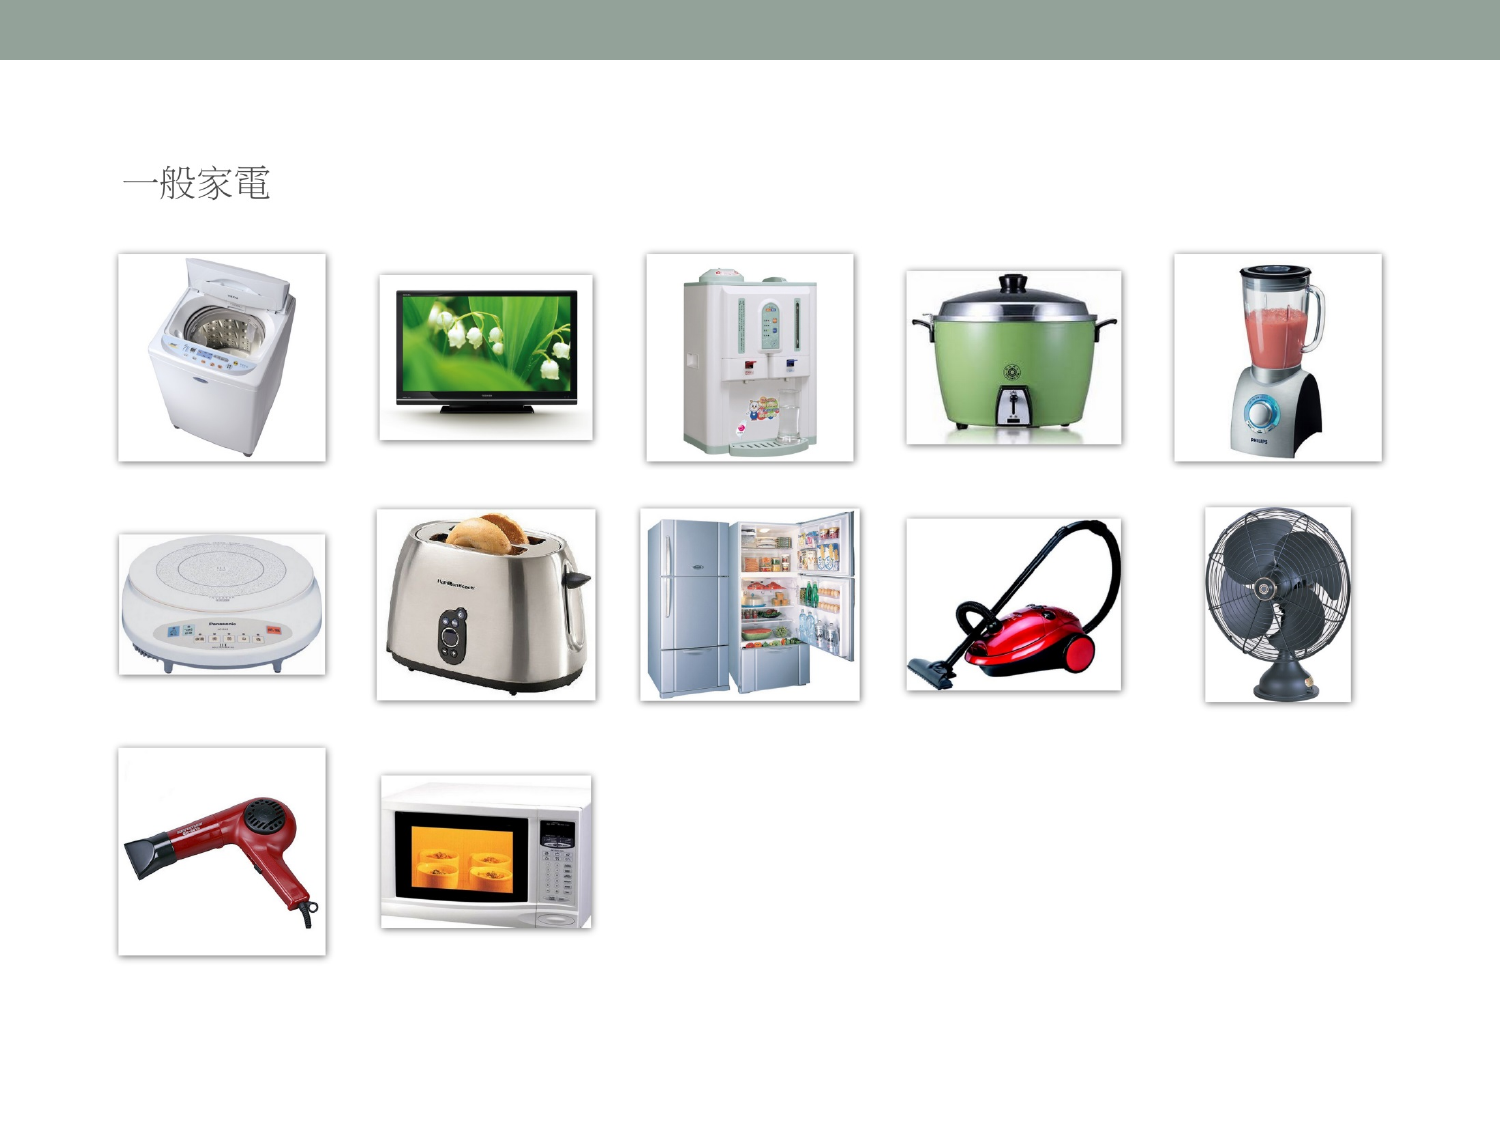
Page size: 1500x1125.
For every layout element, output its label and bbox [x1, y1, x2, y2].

picture [0, 93, 1500, 1032]
